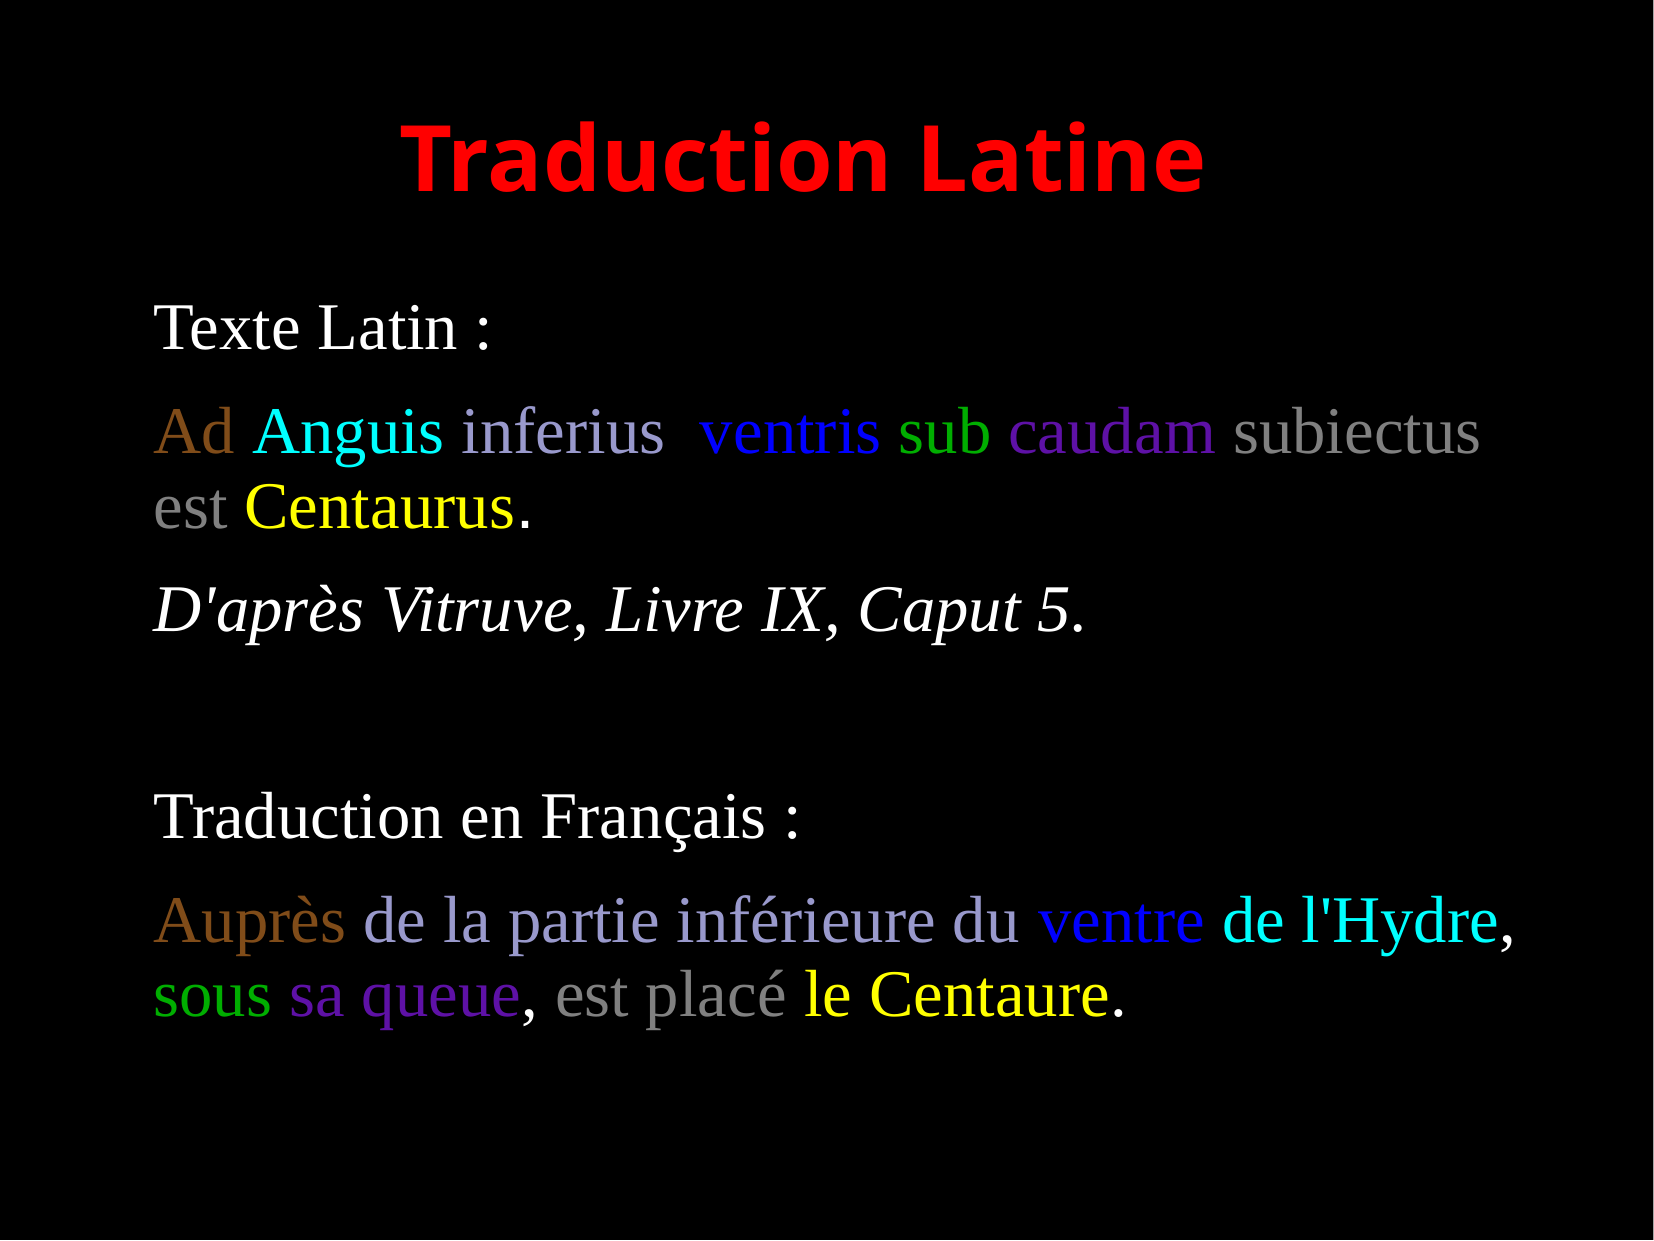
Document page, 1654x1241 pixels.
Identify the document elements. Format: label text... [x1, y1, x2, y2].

title Traduction Latine [59, 52, 1548, 260]
list Texte Latin : Ad Anguis inferius ventris sub caudam subiectus est Centaurus. D'après Vitruve, Livre IX, Caput 5. Traduction en Français : Auprès de la partie inférieure du ventre de l'Hydre, sous sa queue, est placé le Centaure. [82, 290, 1571, 1109]
